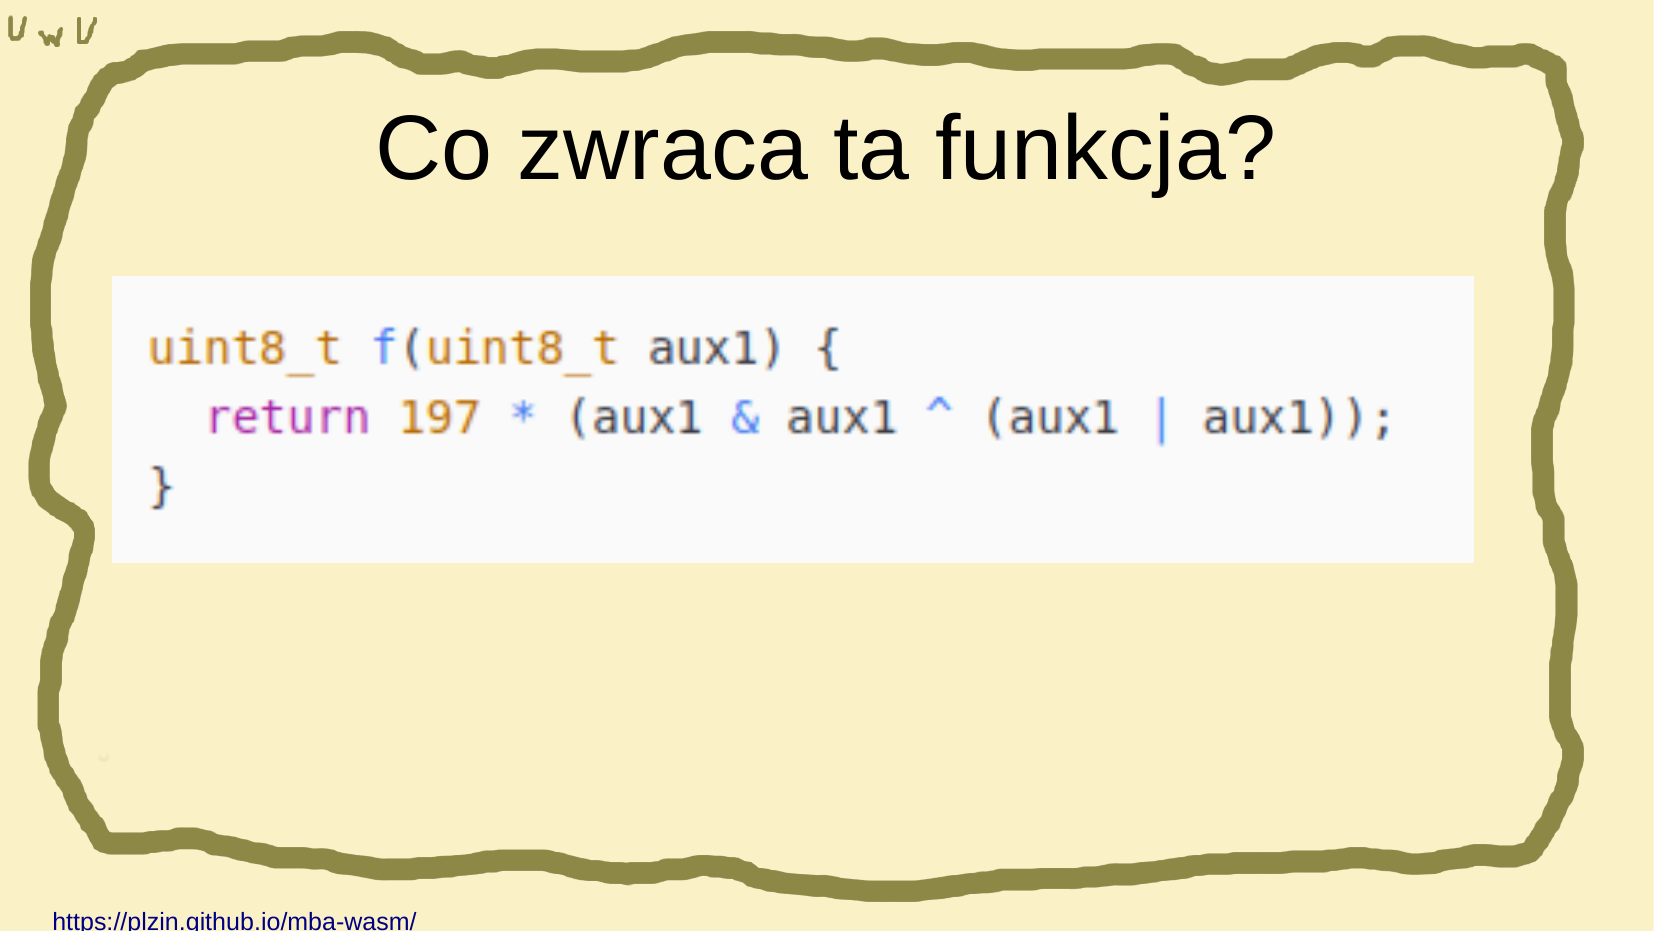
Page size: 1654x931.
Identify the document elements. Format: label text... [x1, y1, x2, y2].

text_box https://plzin.github.io/mba-wasm/ [37, 900, 601, 931]
title Co zwraca ta funkcja? [82, 69, 1571, 226]
picture [0, 0, 1654, 931]
